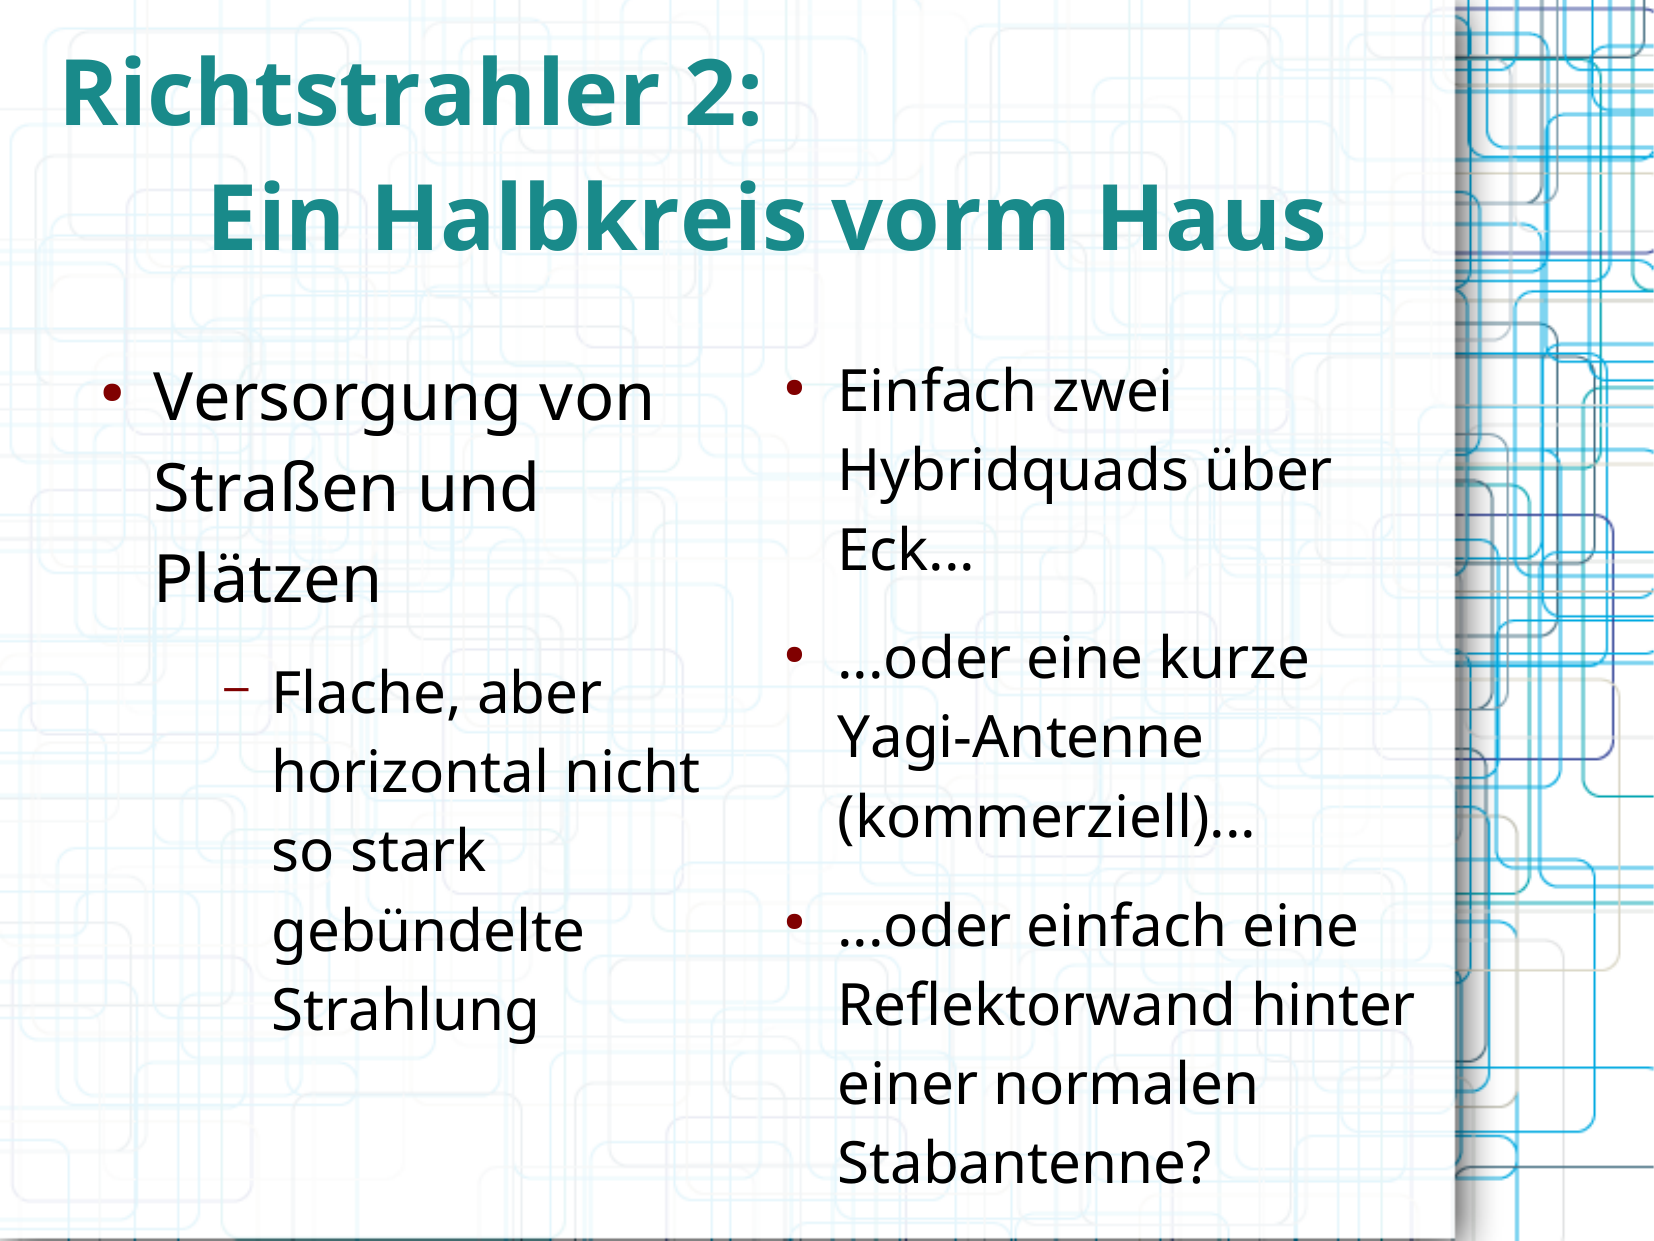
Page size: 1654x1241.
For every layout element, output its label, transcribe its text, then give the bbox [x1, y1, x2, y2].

picture [0, 0, 1654, 1241]
title Richtstrahler 2: Ein Halbkreis vorm Haus [59, 49, 1418, 257]
list Versorgung von Straßen und Plätzen Flache, aber horizontal nicht so stark gebündelte Strahlung [82, 349, 734, 1069]
list Einfach zwei Hybridquads über Eck... ...oder eine kurze Yagi-Antenne (kommerziell)... ...oder einfach eine Reflektorwand hinter einer normalen Stabantenne? Messen! [766, 349, 1418, 1156]
